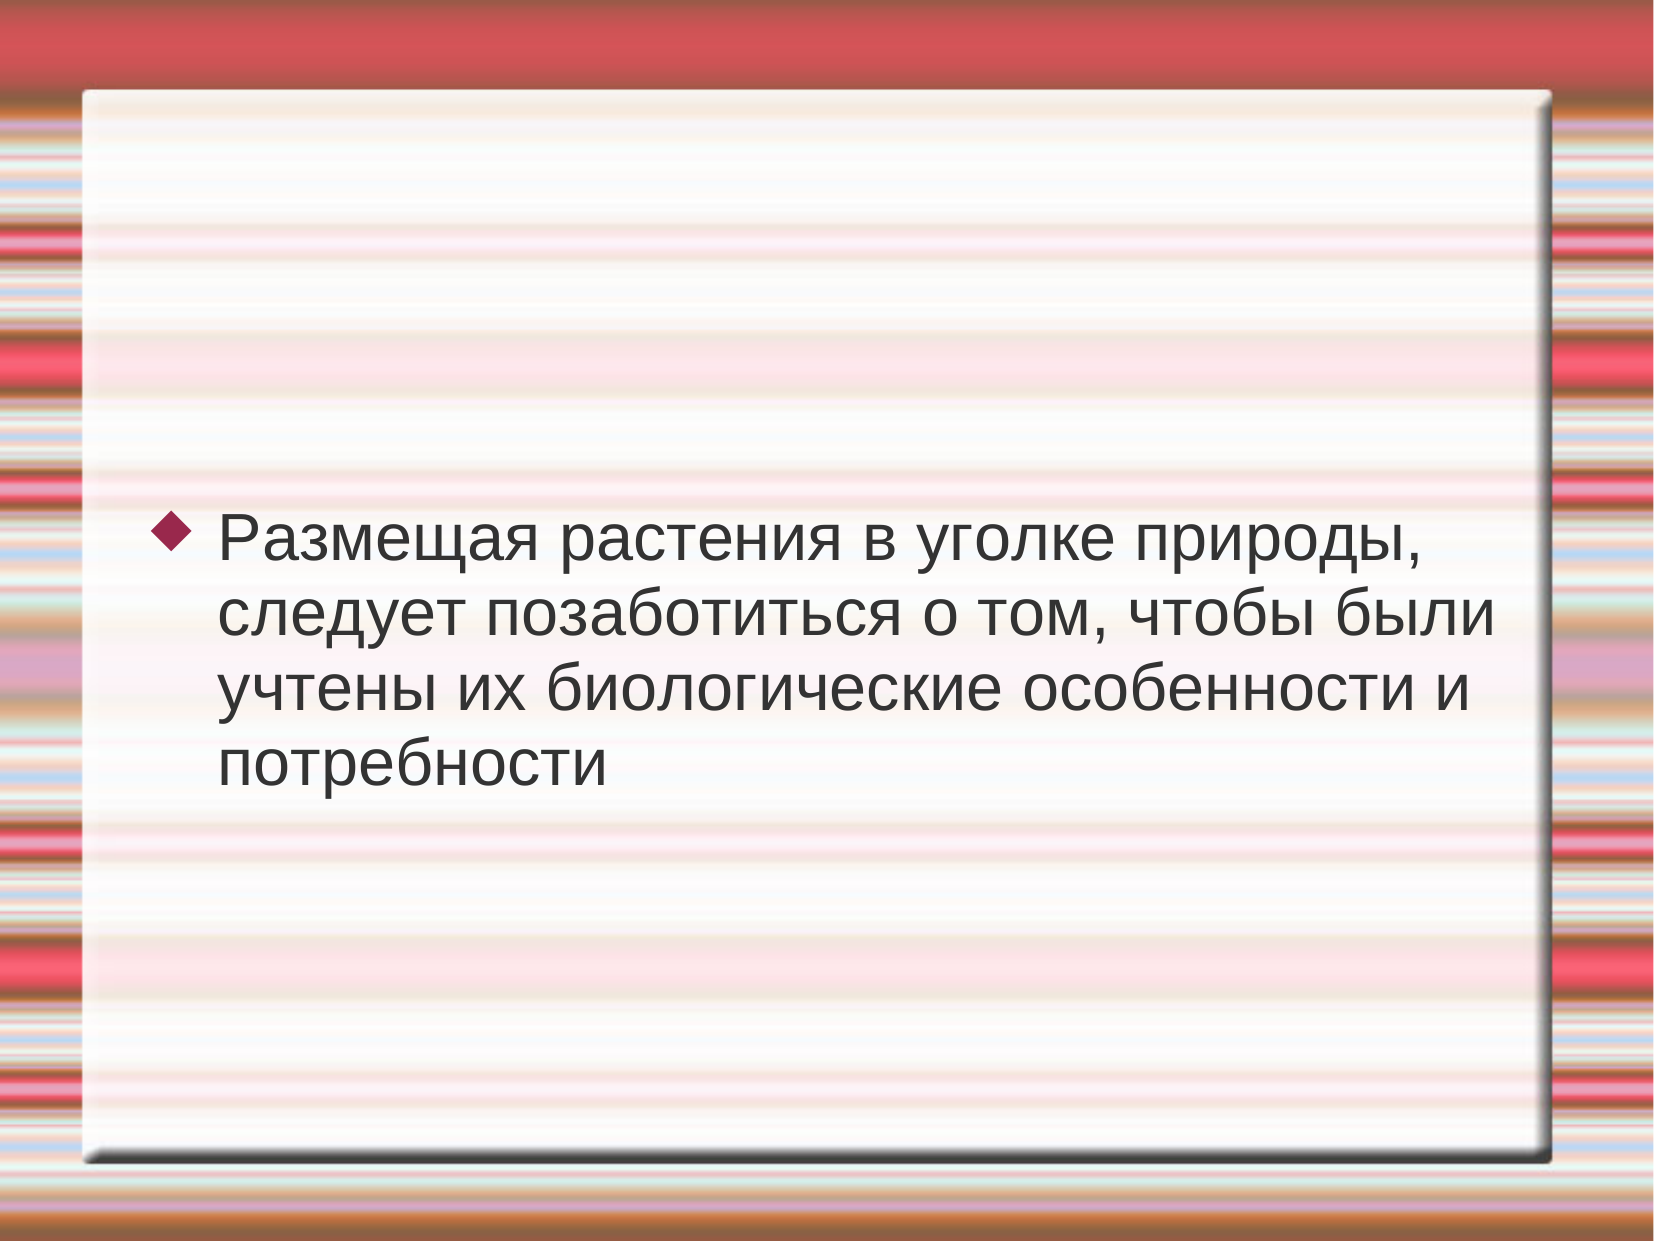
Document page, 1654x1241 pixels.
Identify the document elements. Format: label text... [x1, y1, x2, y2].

list Размещая растения в уголке природы, следует позаботиться о том, чтобы были учтены их биологические особенности и потребности [134, 350, 1516, 1118]
picture [0, 0, 1654, 1241]
